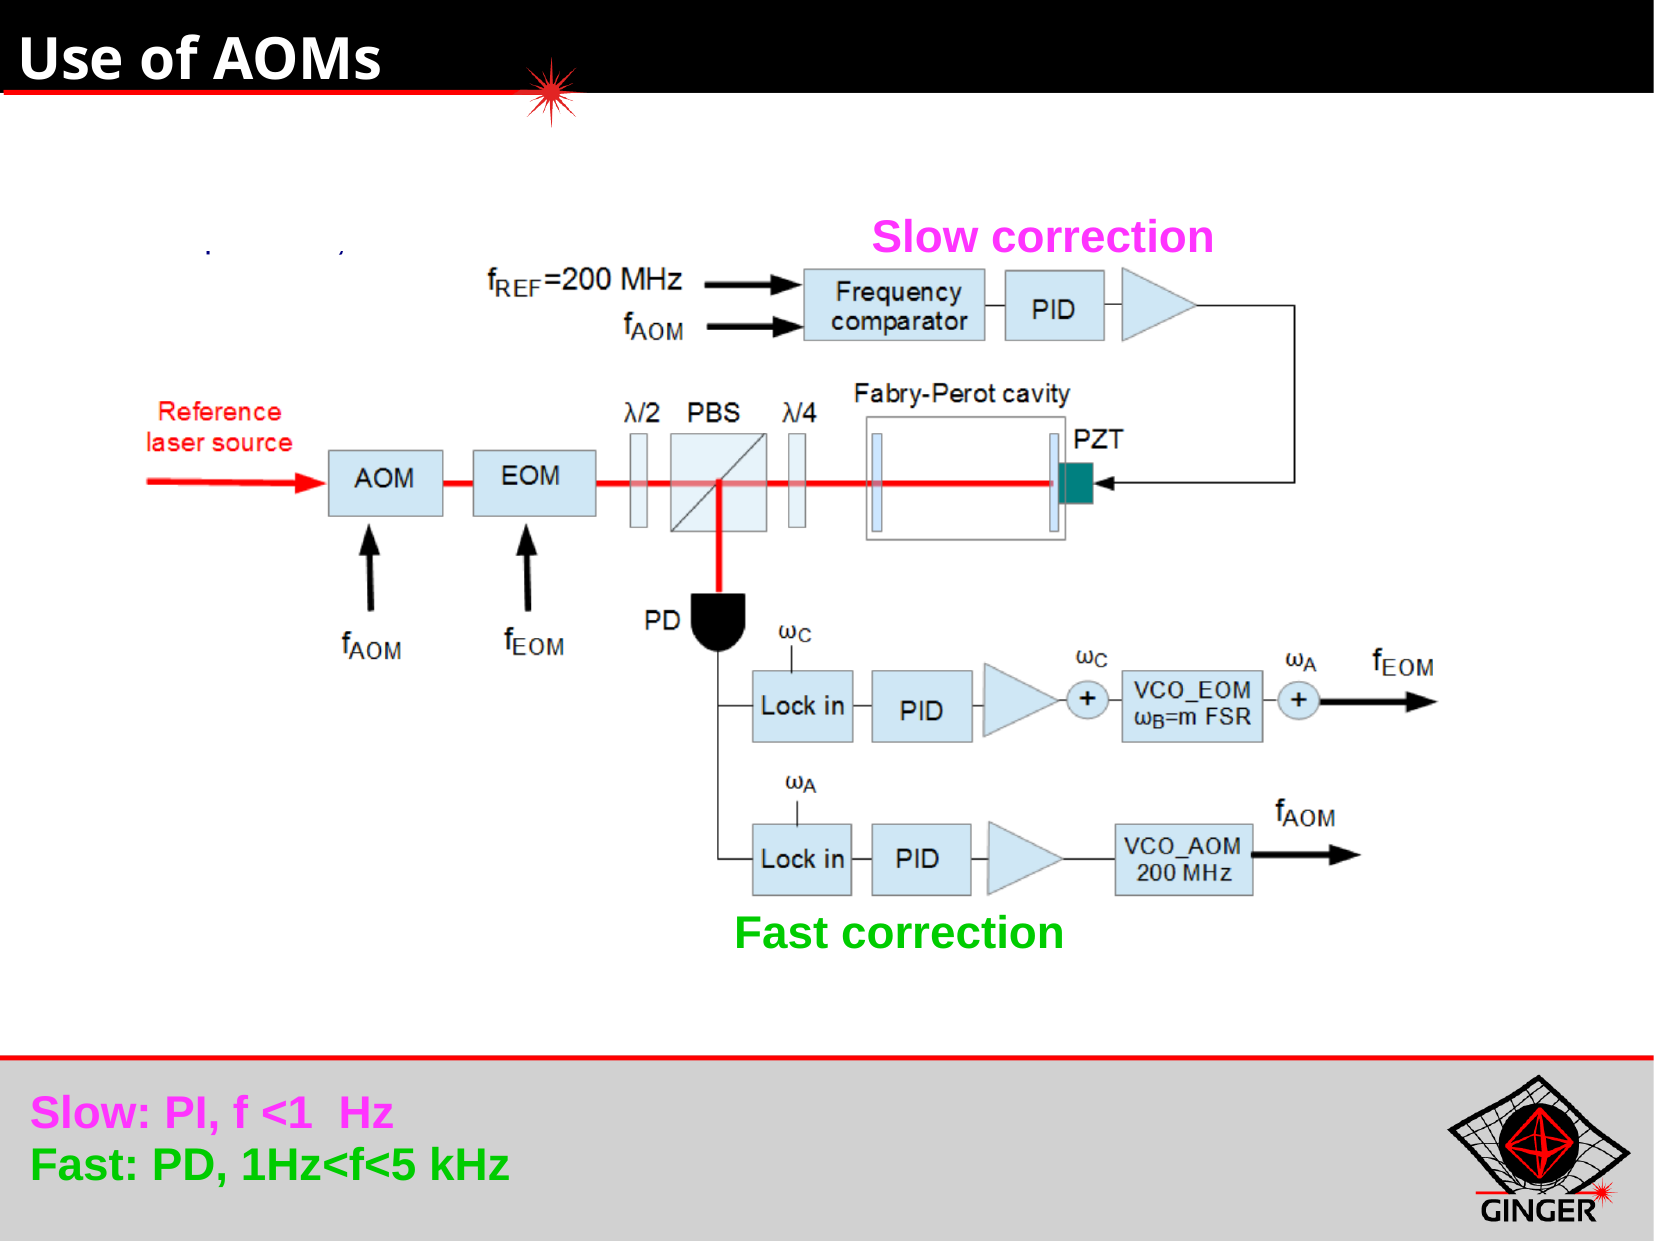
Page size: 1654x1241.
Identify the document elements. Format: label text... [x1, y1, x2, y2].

text_box Use of AOMs [2, 9, 781, 91]
text_box Fast correction [719, 900, 1081, 967]
picture [0, 0, 1654, 1241]
text_box Slow: PI, f <1 Hz Fast: PD, 1Hz<f<5 kHz [15, 1080, 646, 1198]
text_box Slow correction [856, 203, 1231, 271]
text_box Use [45, 91, 142, 102]
